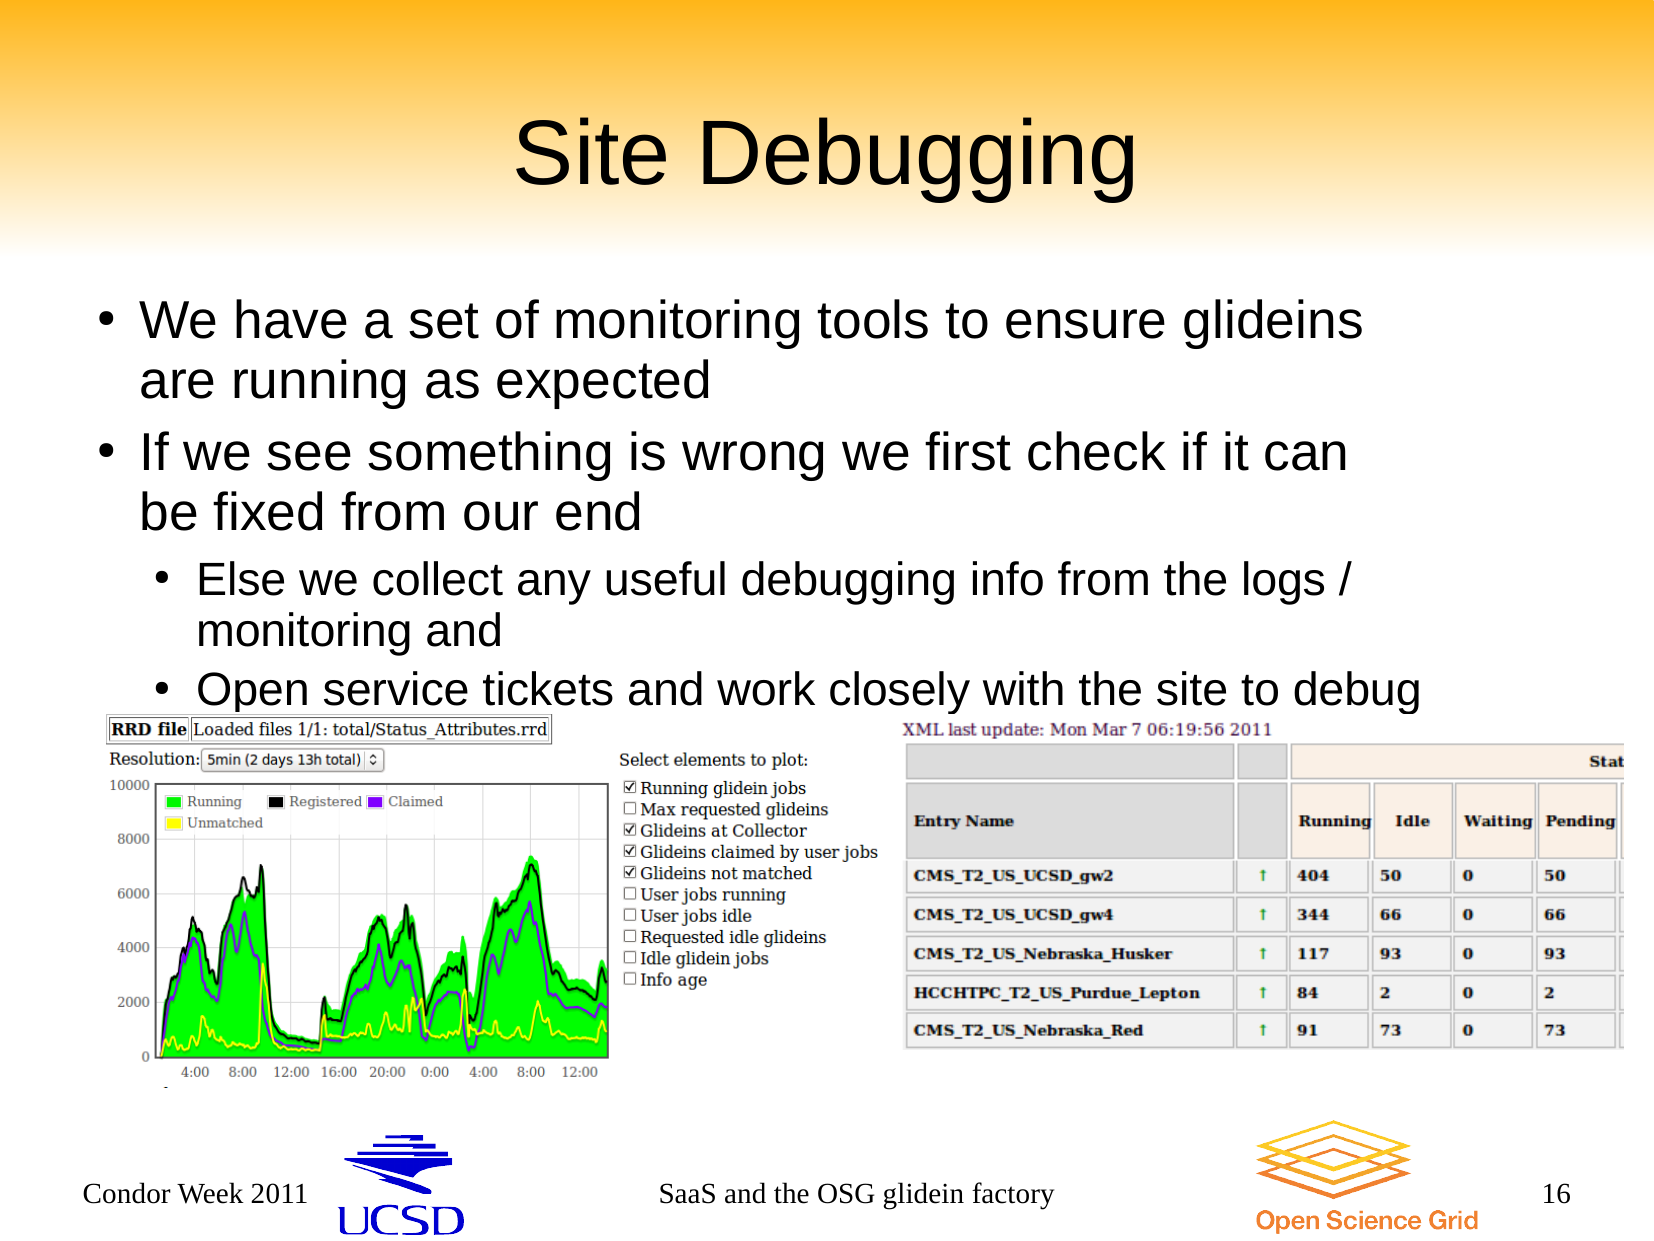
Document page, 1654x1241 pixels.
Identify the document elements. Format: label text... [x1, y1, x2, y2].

picture [337, 1135, 464, 1235]
picture [101, 712, 888, 1088]
list We have a set of monitoring tools to ensure glideins are running as expected If we see something is wrong we first check if it can be fixed from our end Else we collect any useful debugging info from the logs / monitoring and Open service tickets and work closely with the site to debug [82, 290, 1571, 724]
title Site Debugging [82, 56, 1571, 250]
picture [900, 714, 1624, 1051]
picture [1255, 1120, 1478, 1234]
